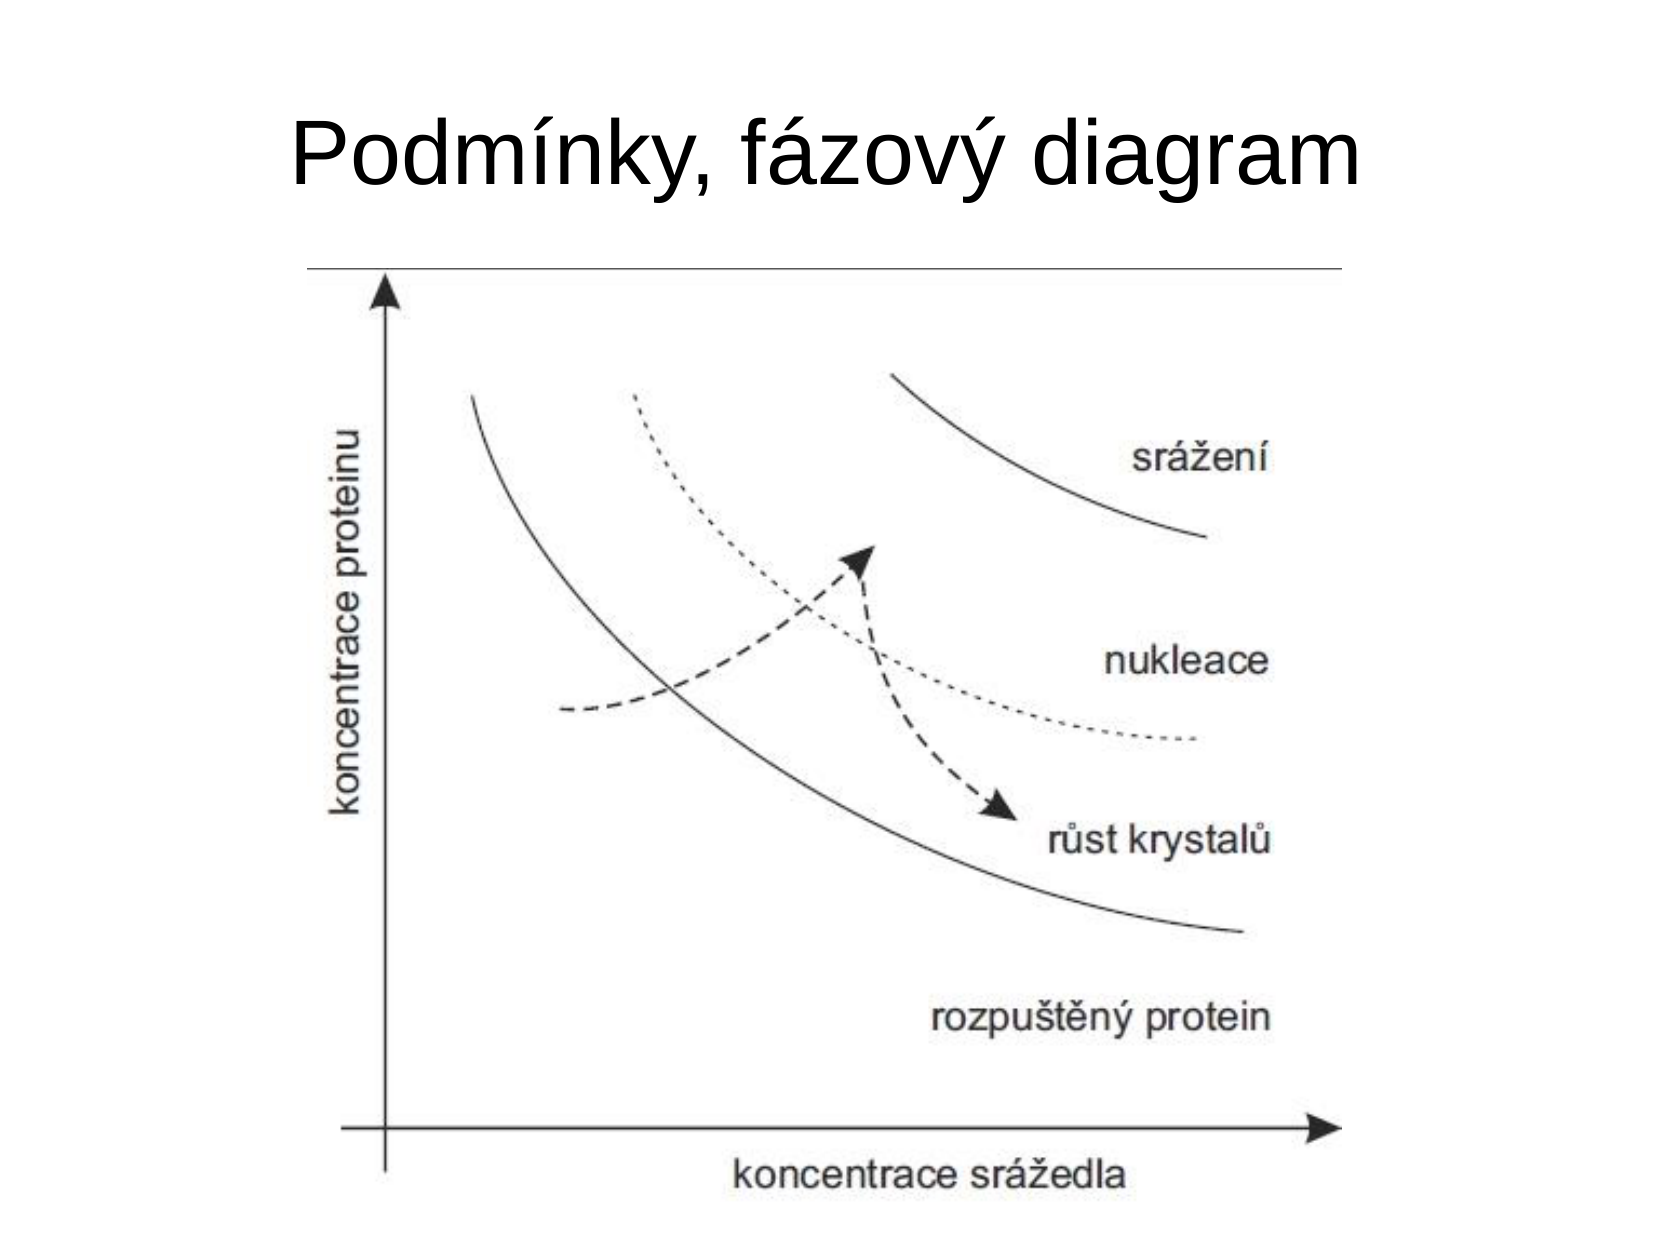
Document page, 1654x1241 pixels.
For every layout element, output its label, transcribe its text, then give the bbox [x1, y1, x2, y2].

title Podmínky, fázový diagram [82, 49, 1571, 257]
picture [307, 268, 1342, 1236]
